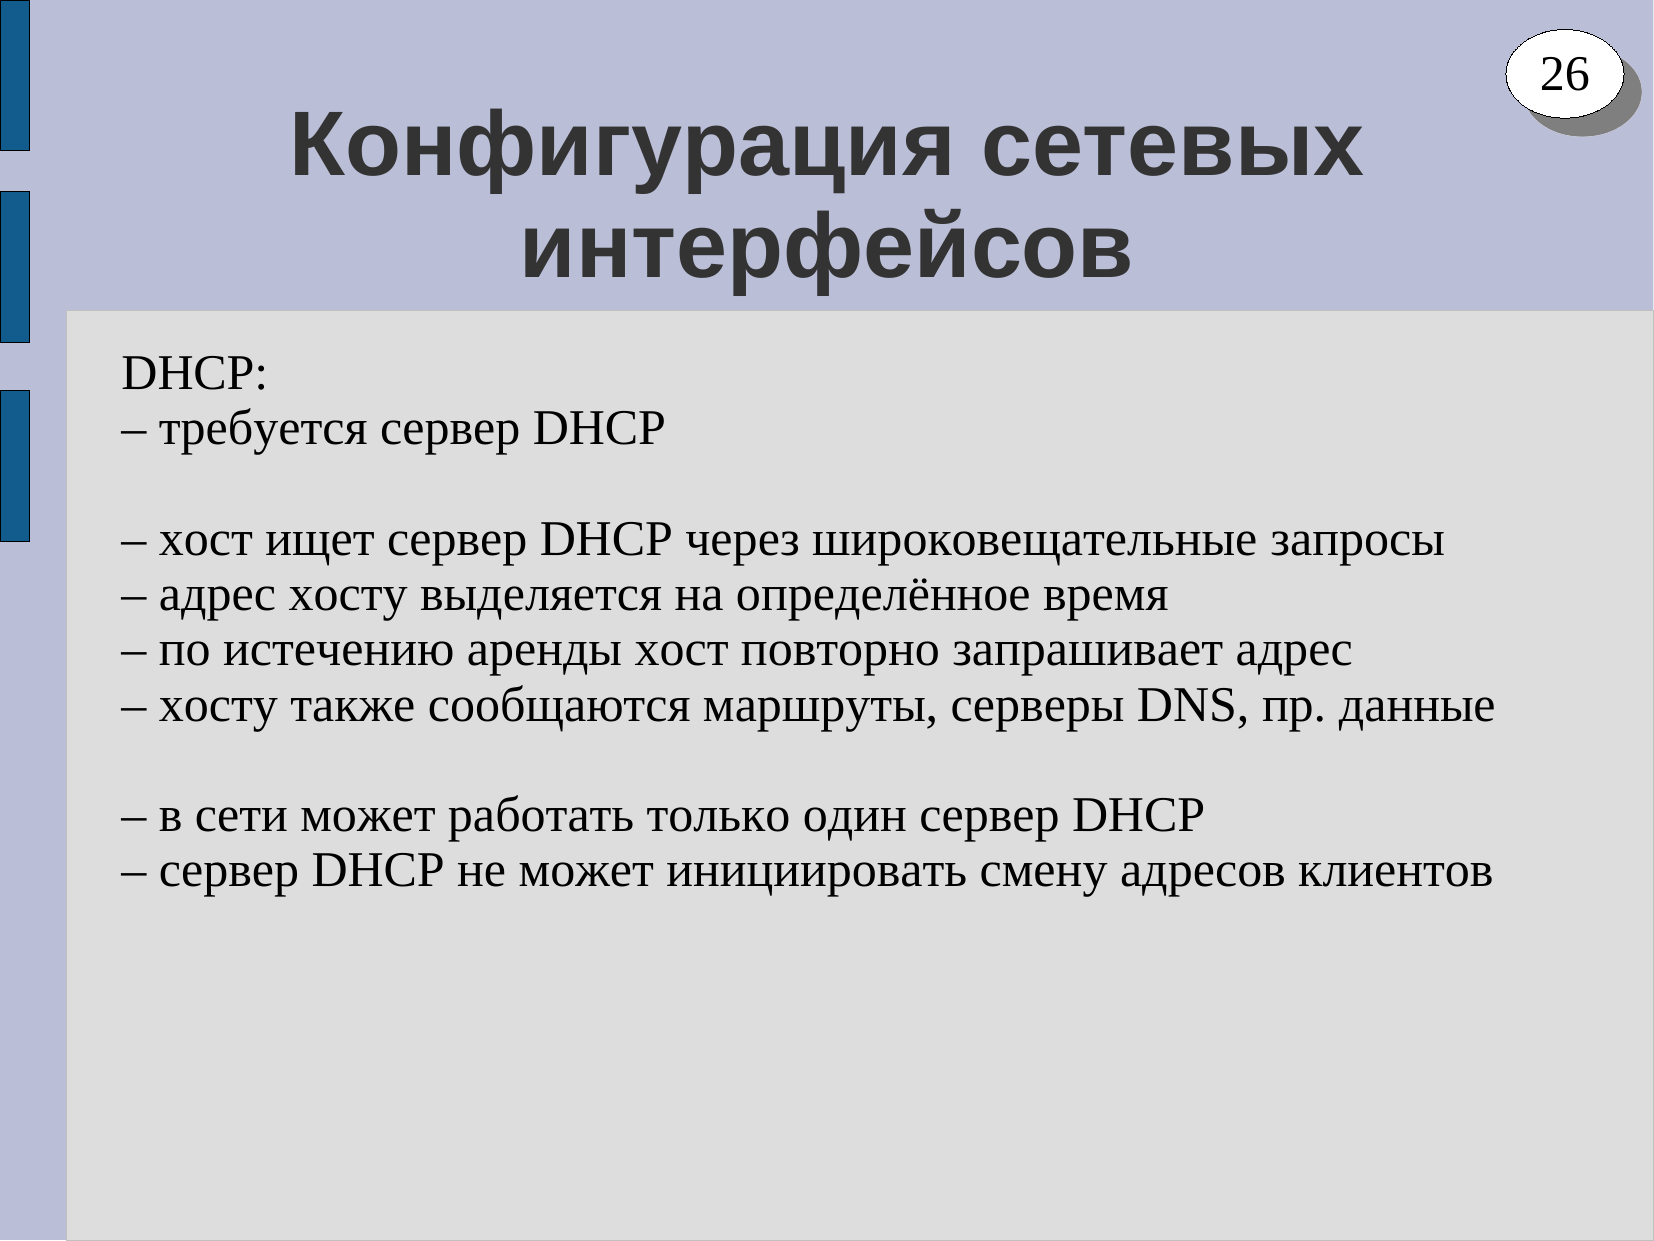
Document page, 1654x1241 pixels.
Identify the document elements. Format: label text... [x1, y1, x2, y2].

title Конфигурация сетевых интерфейсов [121, 91, 1534, 299]
text_box 26 [1505, 29, 1625, 119]
text_box DHCP: – требуется сервер DHCP – хост ищет сервер DHCP через широковещательные запросы – адрес хосту выделяется на определённое время – по истечению аренды хост повторно запрашивает адрес – хосту также сообщаются маршруты, серверы DNS, пр. данные – в сети может работать только один сервер DHCP – сервер DHCP не может инициировать смену адресов клиентов [121, 344, 1534, 1164]
